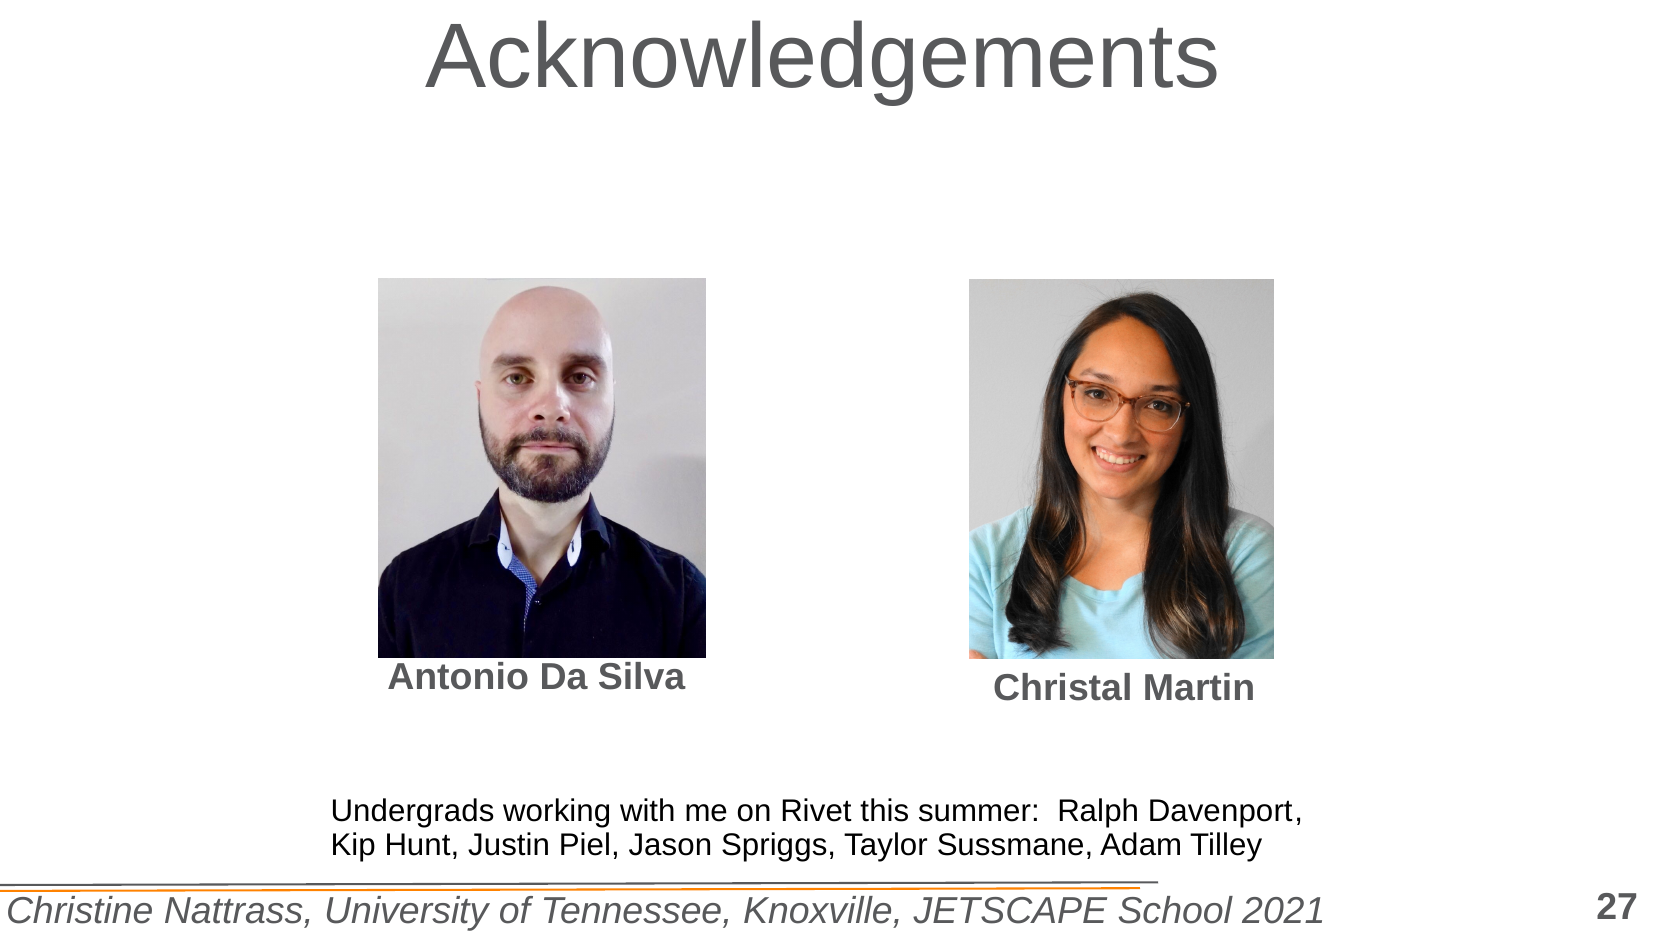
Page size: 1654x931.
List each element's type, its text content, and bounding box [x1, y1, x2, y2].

picture [969, 279, 1274, 659]
title Acknowledgements [82, 37, 1571, 193]
picture [378, 278, 706, 658]
text_box Christal Martin [978, 658, 1351, 720]
text_box Antonio Da Silva [372, 648, 701, 706]
text_box Undergrads working with me on Rivet this summer: Ralph Davenport, Kip Hunt, Justin Piel, Jason Spriggs, Taylor Sussmane, Adam Tilley [315, 785, 1338, 912]
